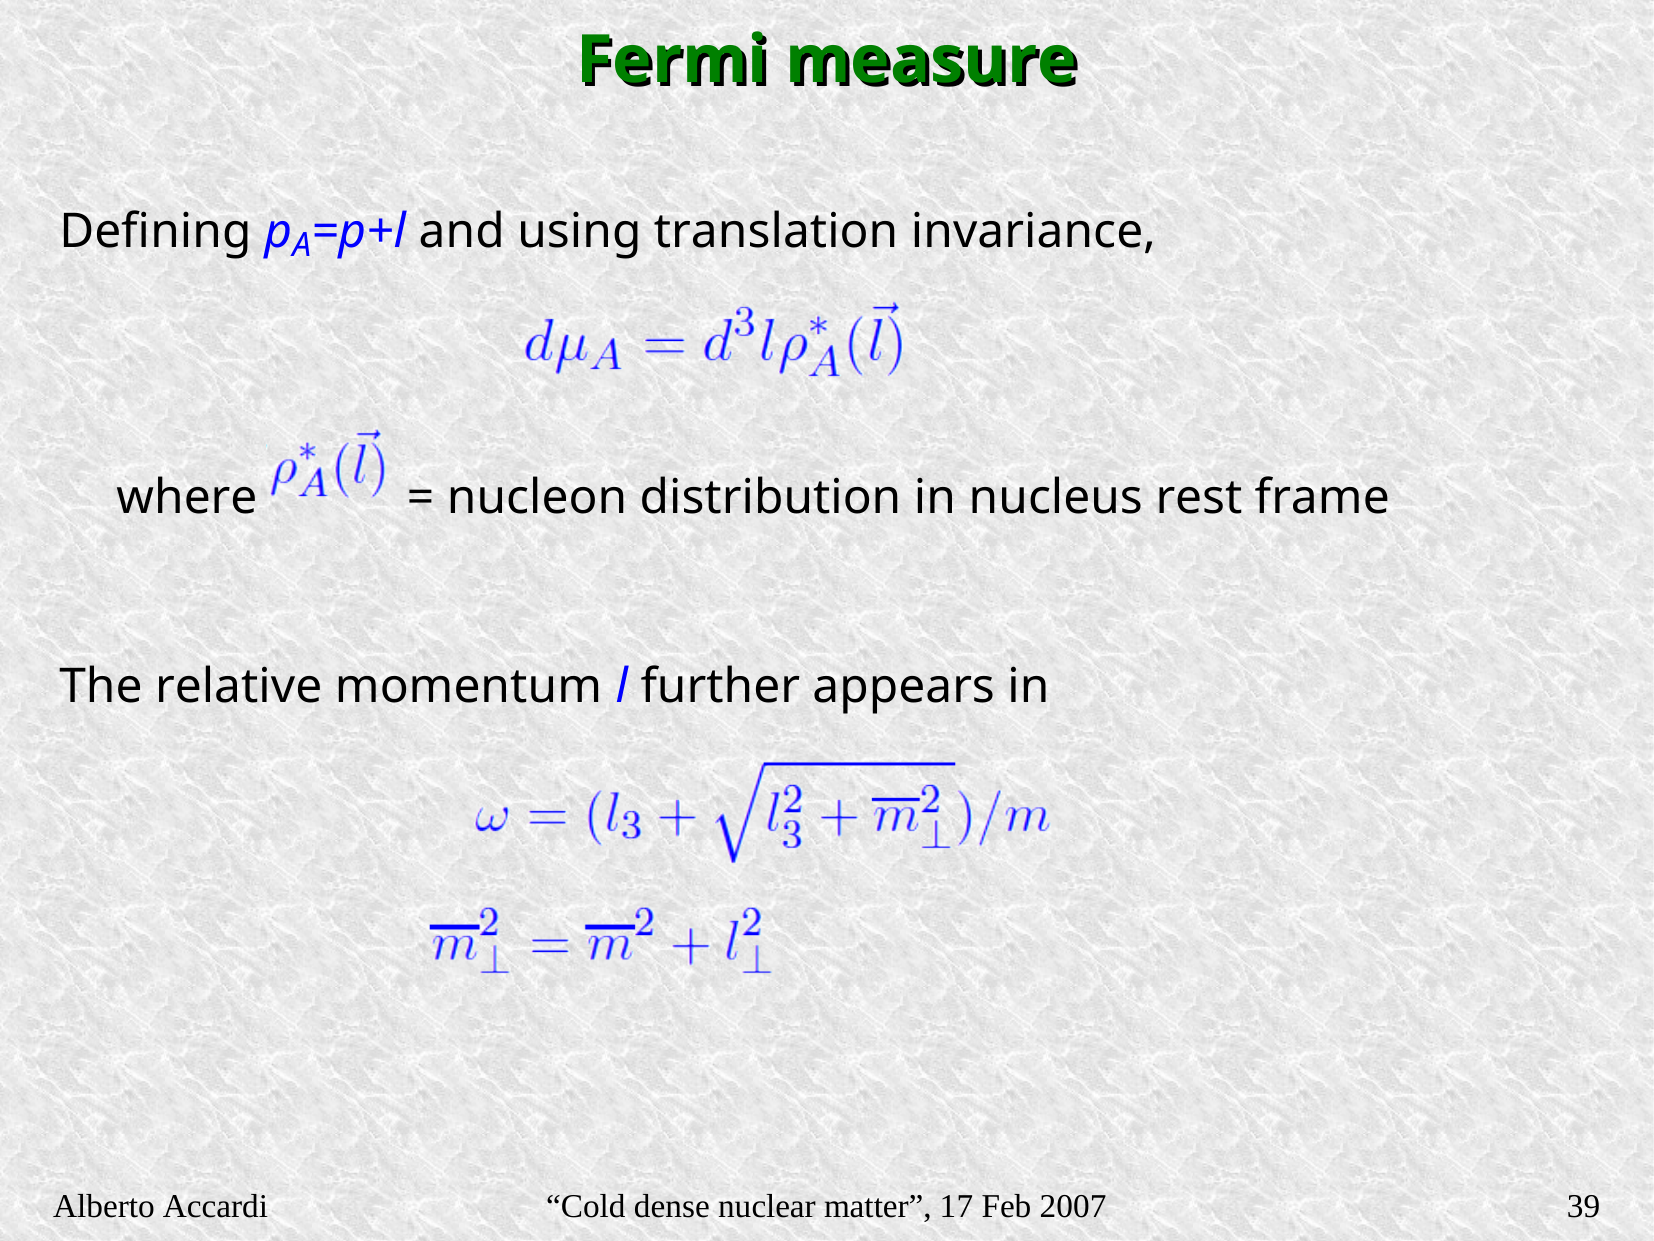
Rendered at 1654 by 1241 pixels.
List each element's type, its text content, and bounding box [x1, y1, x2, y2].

picture [1006, 500, 1019, 510]
text_box The relative momentum l further appears in [44, 643, 1654, 719]
picture [762, 500, 776, 510]
picture [791, 500, 804, 510]
picture [484, 500, 497, 510]
text_box Defining pA=p+l and using translation invariance, where = nucleon distribution in nucleus rest frame [44, 188, 1654, 500]
picture [575, 500, 590, 510]
picture [849, 500, 864, 510]
picture [646, 500, 660, 510]
picture [1297, 500, 1309, 510]
picture [1098, 500, 1111, 510]
picture [0, 0, 1654, 1241]
text_box Fermi measure [29, 4, 1624, 132]
picture [508, 286, 926, 394]
